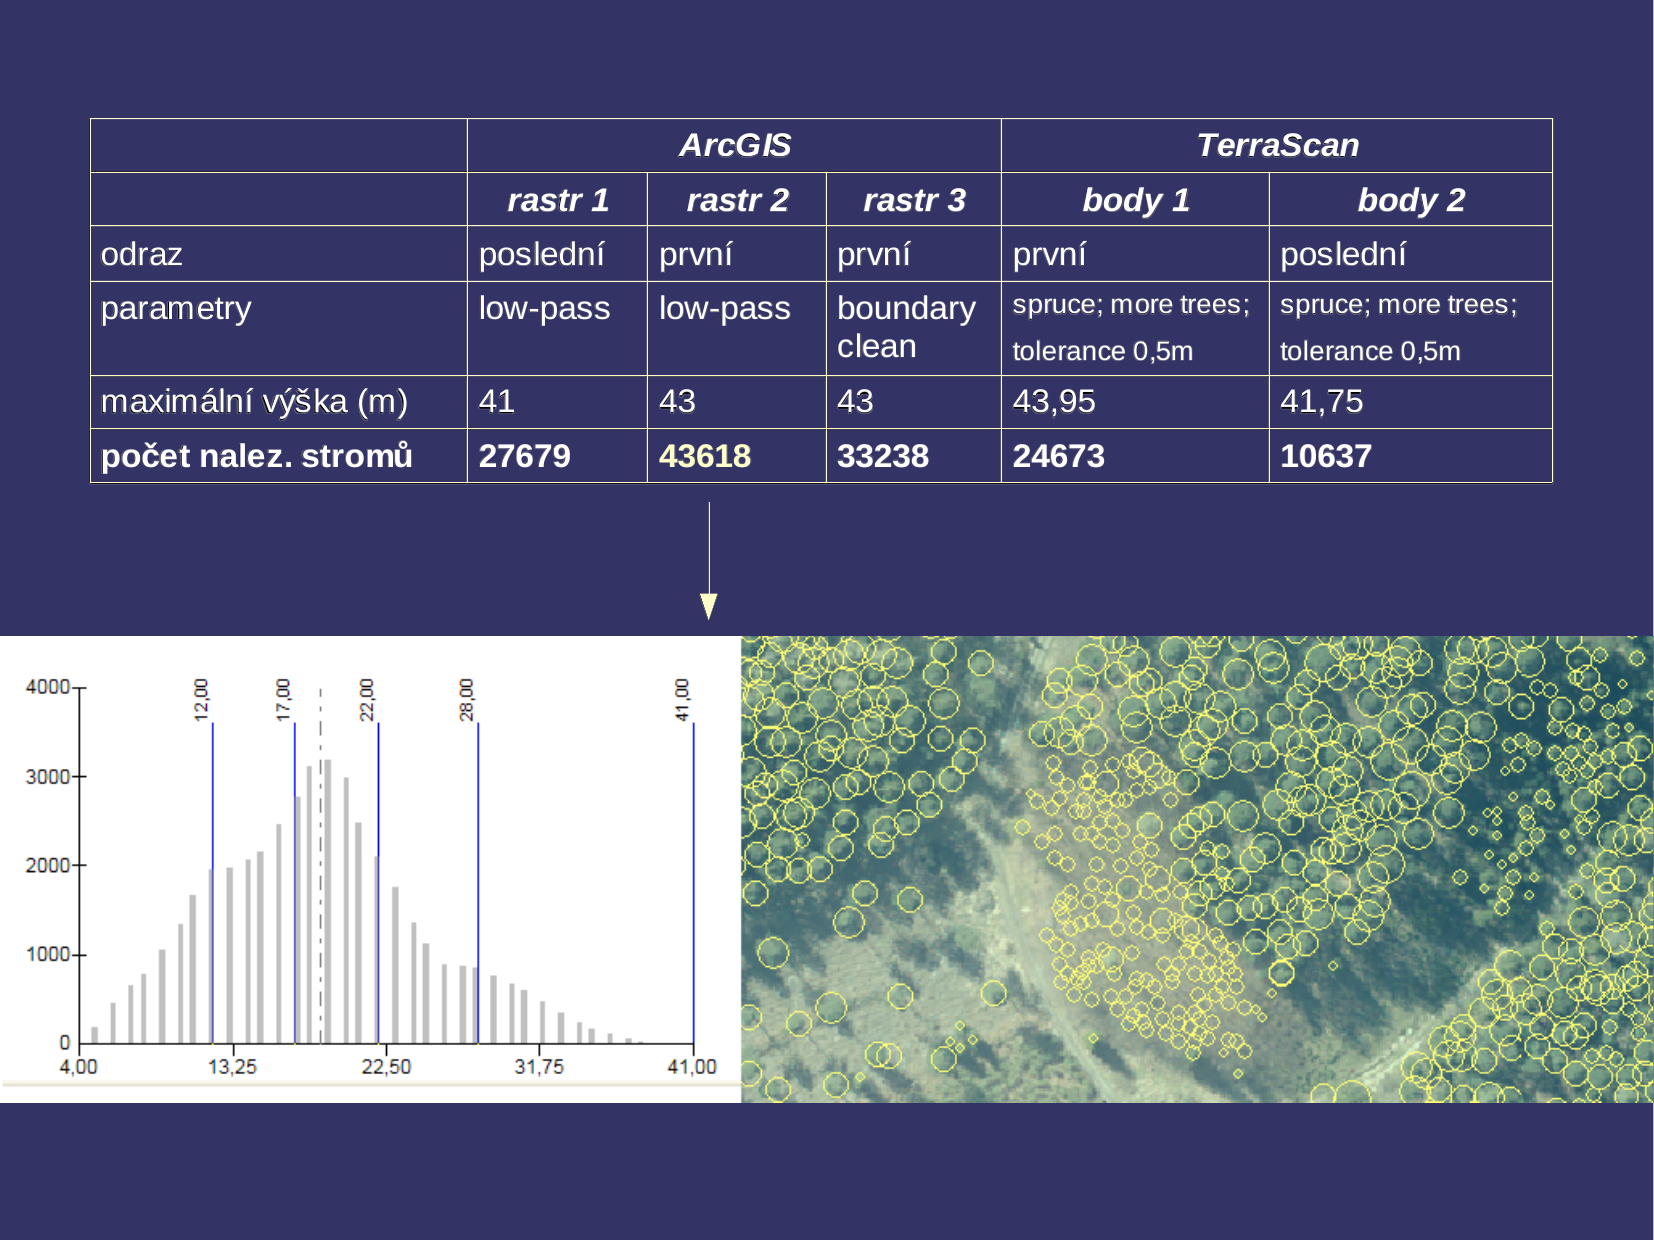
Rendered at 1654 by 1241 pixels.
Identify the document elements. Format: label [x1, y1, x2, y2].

chart [88, 118, 1556, 572]
picture [0, 636, 1654, 1103]
